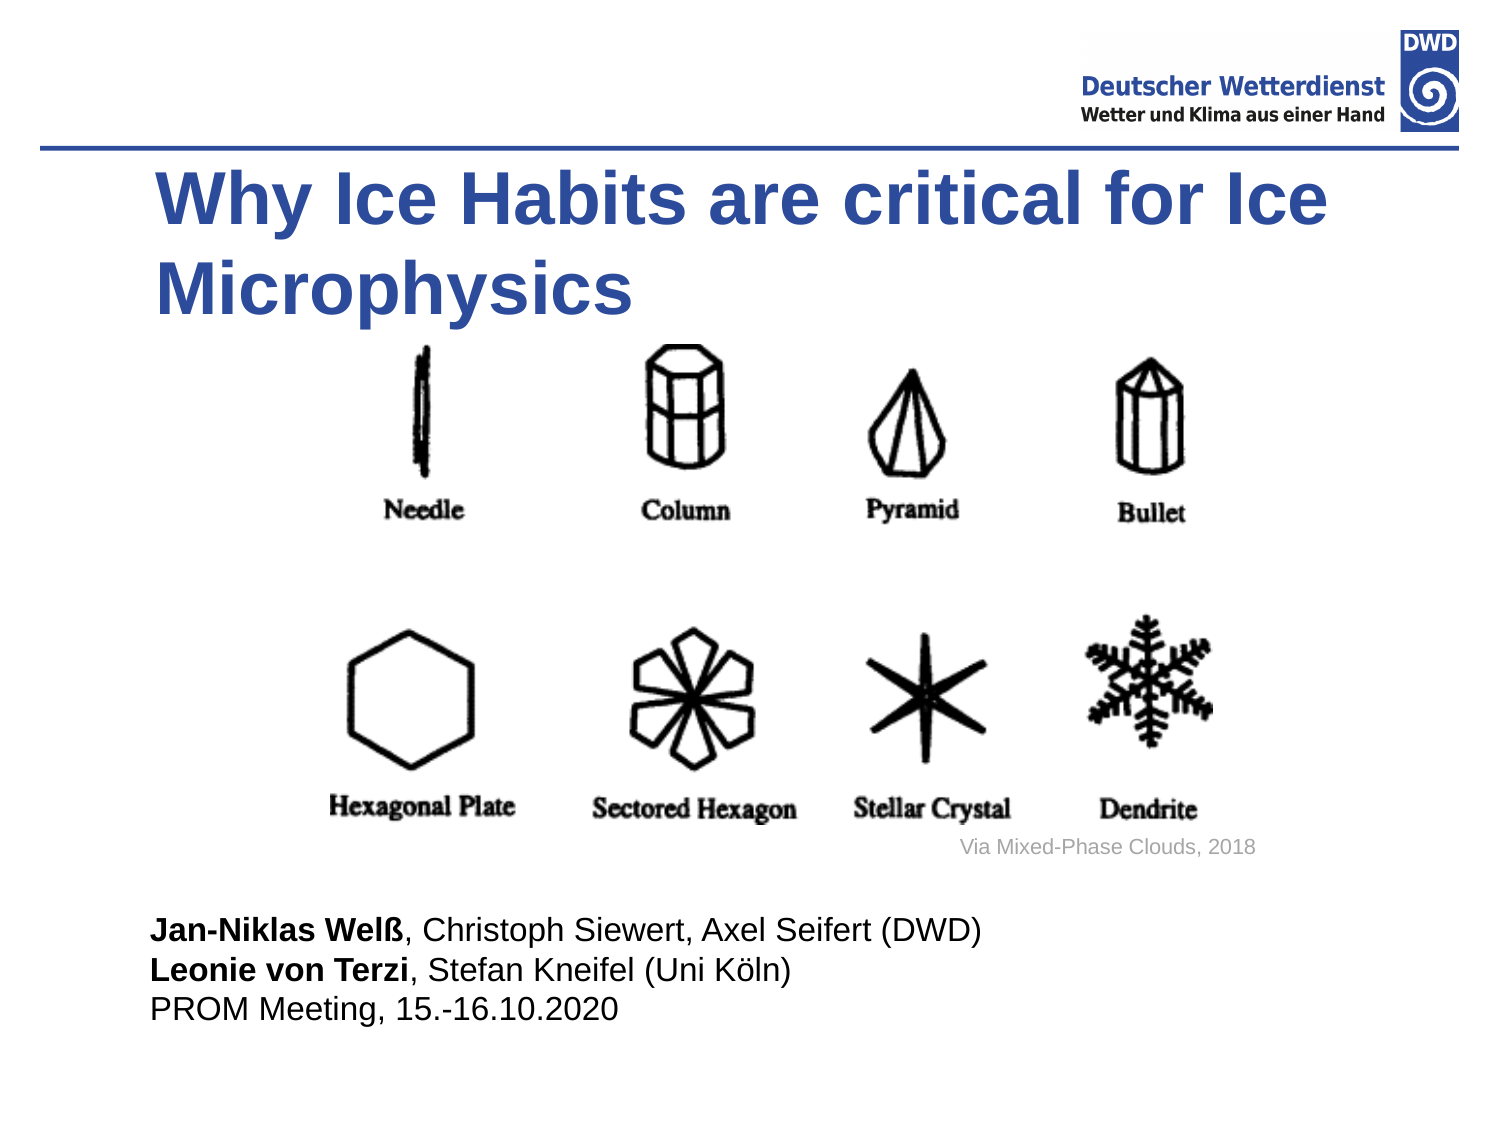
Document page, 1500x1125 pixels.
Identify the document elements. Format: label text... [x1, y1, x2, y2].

text_box Via Mixed-Phase Clouds, 2018 [945, 824, 1291, 866]
title Why Ice Habits are critical for Ice Microphysics [105, 164, 1381, 330]
text_box Jan-Niklas Welß, Christoph Siewert, Axel Seifert (DWD) Leonie von Terzi, Stefan Kneifel (Uni Köln) PROM Meeting, 15.-16.10.2020 [134, 900, 1387, 1035]
picture [1081, 30, 1459, 132]
picture [330, 344, 1213, 826]
